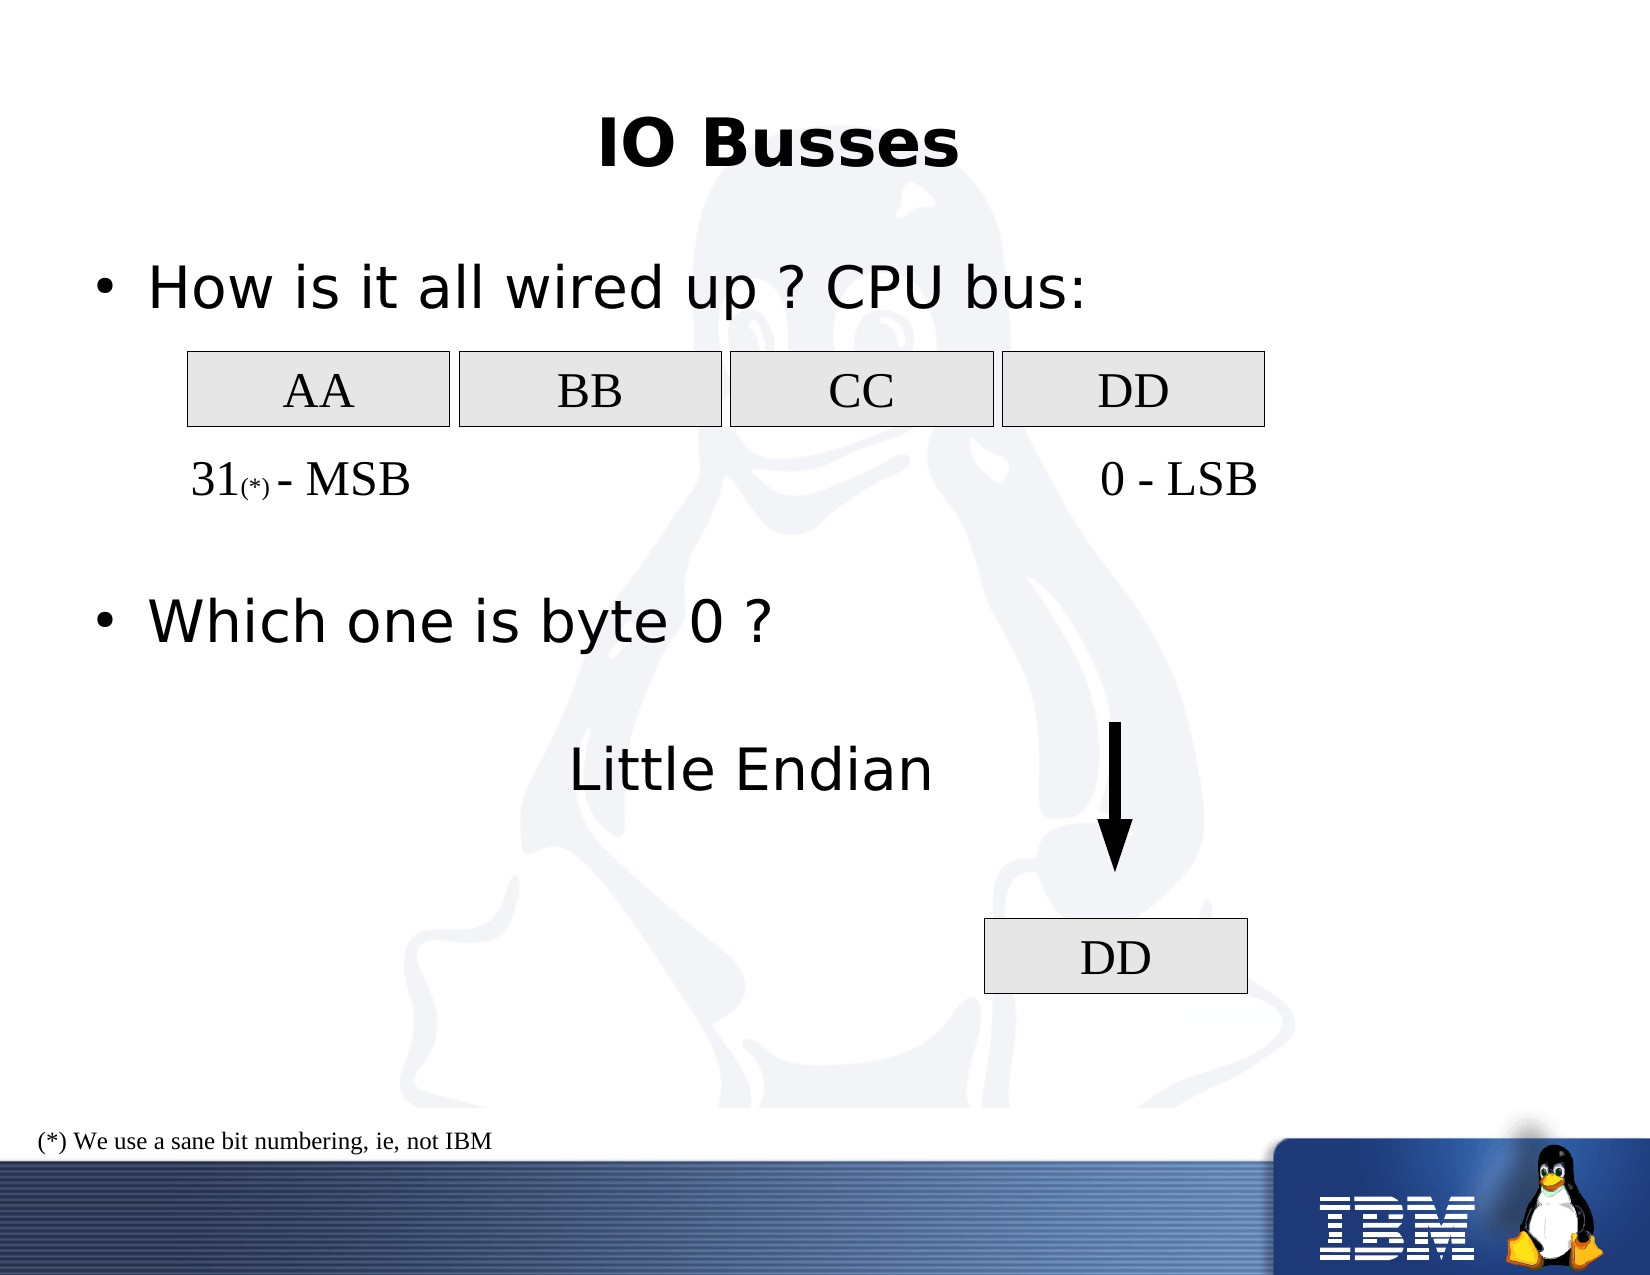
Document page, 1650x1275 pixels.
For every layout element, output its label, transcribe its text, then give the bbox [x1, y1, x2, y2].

text_box BB [459, 351, 722, 427]
text_box (*) We use a sane bit numbering, ie, not IBM [37, 1125, 491, 1153]
text_box AA [187, 351, 450, 427]
title IO Busses [76, 76, 1457, 211]
text_box DD [1002, 351, 1265, 427]
text_box CC [730, 351, 994, 427]
text_box DD [984, 918, 1248, 994]
list How is it all wired up ? CPU bus: Which one is byte 0 ? [76, 253, 1457, 1147]
text_box Little Endian [568, 730, 935, 799]
text_box 31(*) - MSB [190, 446, 451, 502]
text_box 0 - LSB [1100, 446, 1259, 502]
